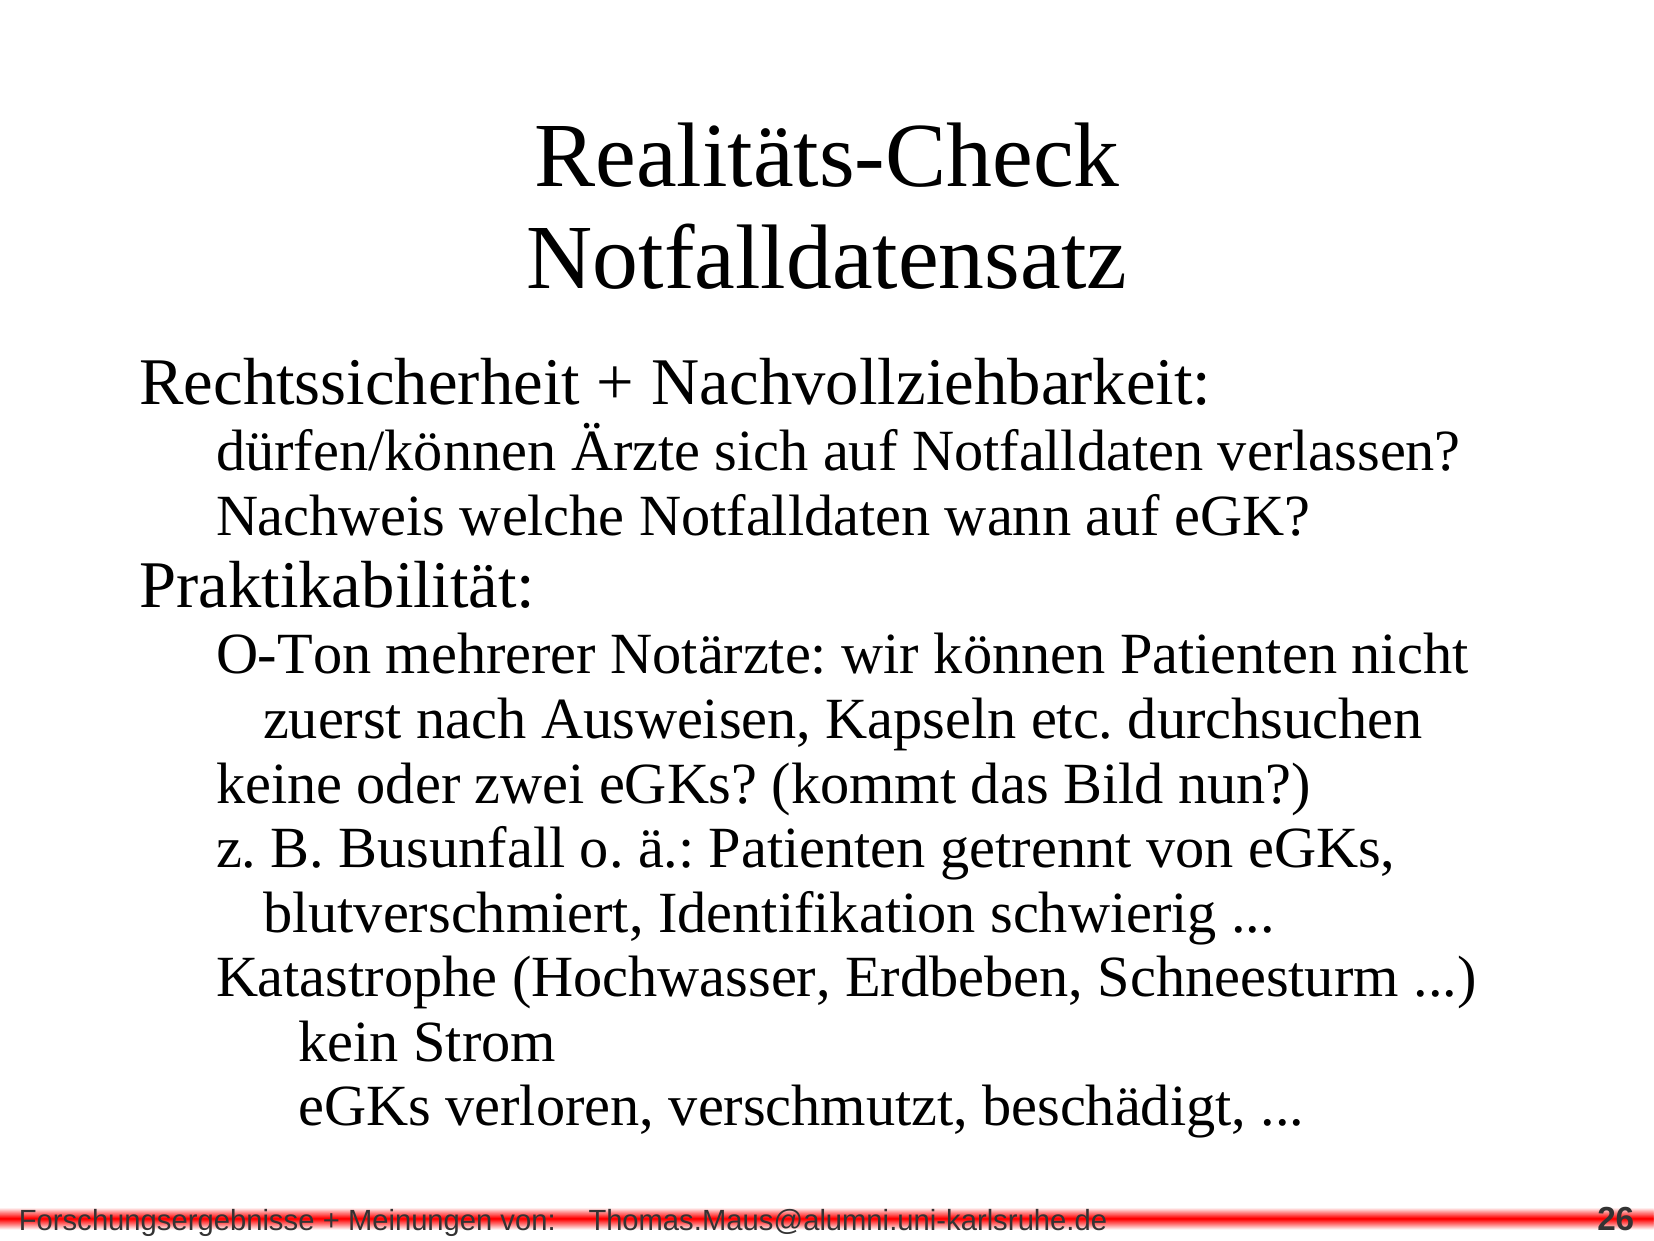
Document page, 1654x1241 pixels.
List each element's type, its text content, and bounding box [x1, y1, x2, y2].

list Rechtssicherheit + Nachvollziehbarkeit: dürfen/können Ärzte sich auf Notfalldaten verlassen? Nachweis welche Notfalldaten wann auf eGK? Praktikabilität: O-Ton mehrerer Notärzte: wir können Patienten nicht zuerst nach Ausweisen, Kapseln etc. durchsuchen keine oder zwei eGKs? (kommt das Bild nun?) z. B. Busunfall o. ä.: Patienten getrennt von eGKs, blutverschmiert, Identifikation schwierig ... Katastrophe (Hochwasser, Erdbeben, Schneesturm ...) kein Strom eGKs verloren, verschmutzt, beschädigt, ... [121, 344, 1534, 1212]
title Realitäts-Check Notfalldatensatz [121, 95, 1534, 318]
